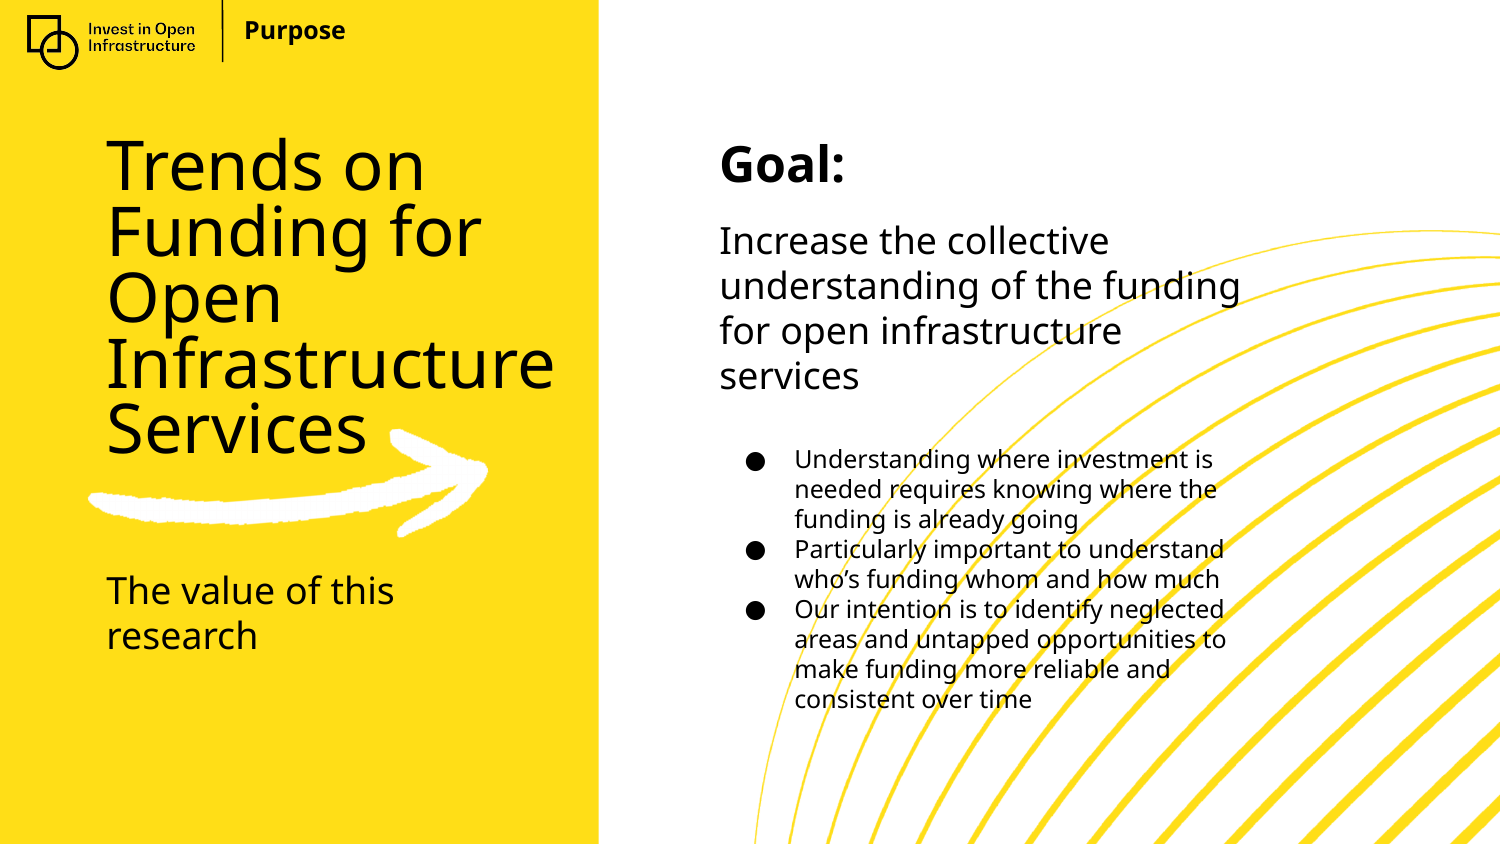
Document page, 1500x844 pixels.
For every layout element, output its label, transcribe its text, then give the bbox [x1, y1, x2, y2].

text_box Goal: Increase the collective understanding of the funding for open infrastructure services [704, 117, 1280, 413]
list Understanding where investment is needed requires knowing where the funding is already going Particularly important to understand who’s funding whom and how much Our intention is to identify neglected areas and untapped opportunities to make funding more reliable and consistent over time [704, 428, 1280, 727]
text_box Purpose [229, 0, 643, 61]
subtitle The value of this research [91, 552, 434, 668]
title Trends on Funding for Open Infrastructure Services [91, 122, 577, 500]
text_box [0, 0, 599, 844]
picture [753, 229, 1500, 844]
picture [27, 15, 195, 70]
picture [84, 421, 493, 564]
